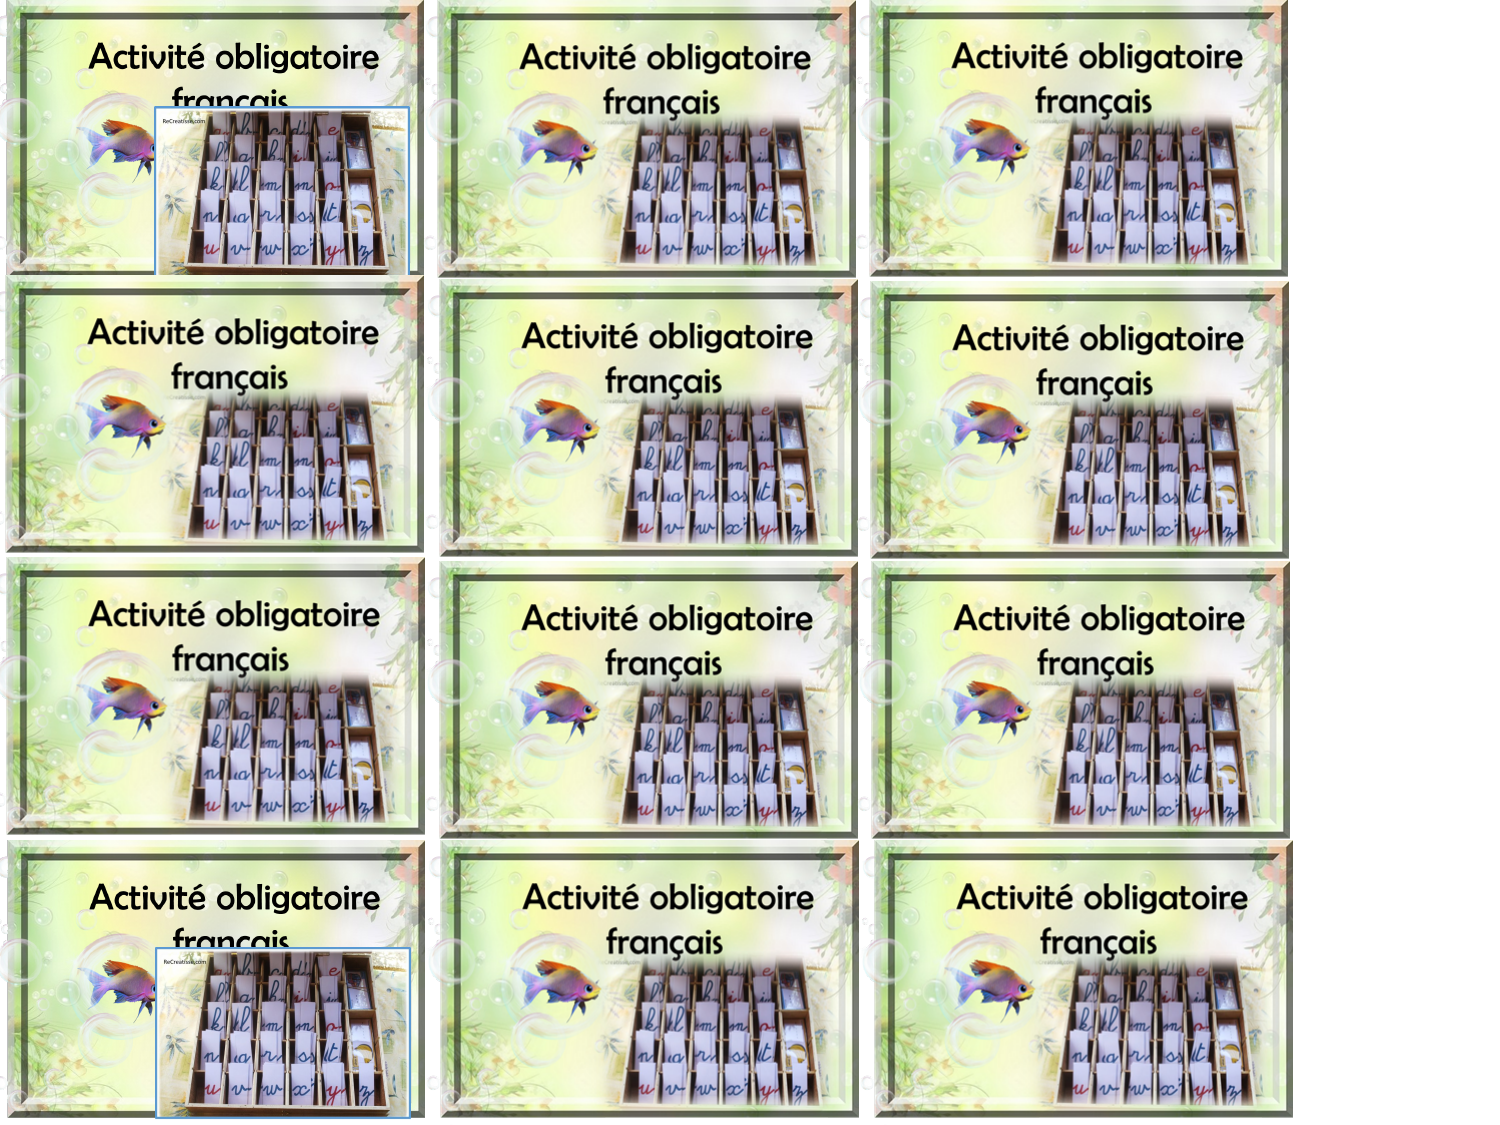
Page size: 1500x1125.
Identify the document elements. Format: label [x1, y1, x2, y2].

picture [0, 0, 1293, 1125]
